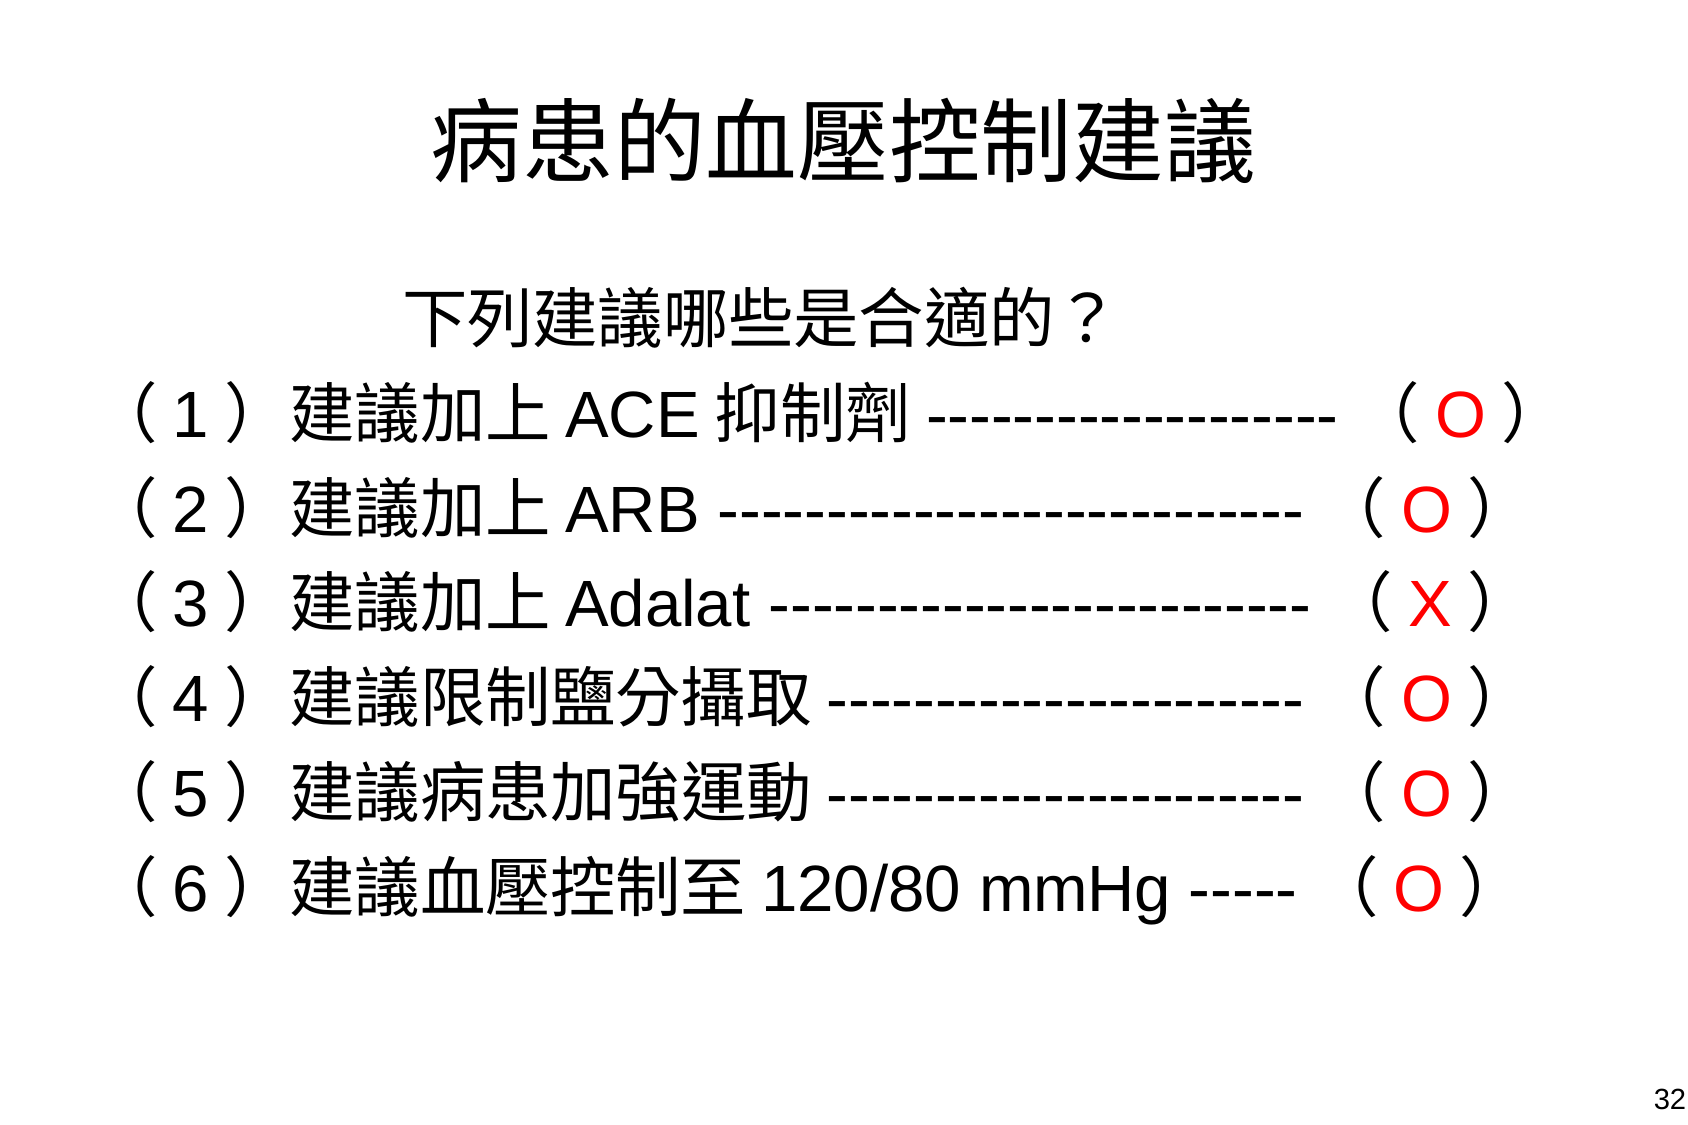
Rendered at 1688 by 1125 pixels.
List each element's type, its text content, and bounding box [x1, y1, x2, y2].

title 病患的血壓控制建議 [84, 45, 1604, 233]
list 下列建議哪些是合適的？ （1）建議加上ACE抑制劑-------------------（O） （2）建議加上ARB ---------------------------（O） （3）建議加上Adalat -------------------------（X） （4）建議限制鹽分攝取----------------------（O） （5）建議病患加強運動----------------------（O） （6）建議血壓控制至120/80 mmHg -----（O） [84, 262, 1604, 1005]
